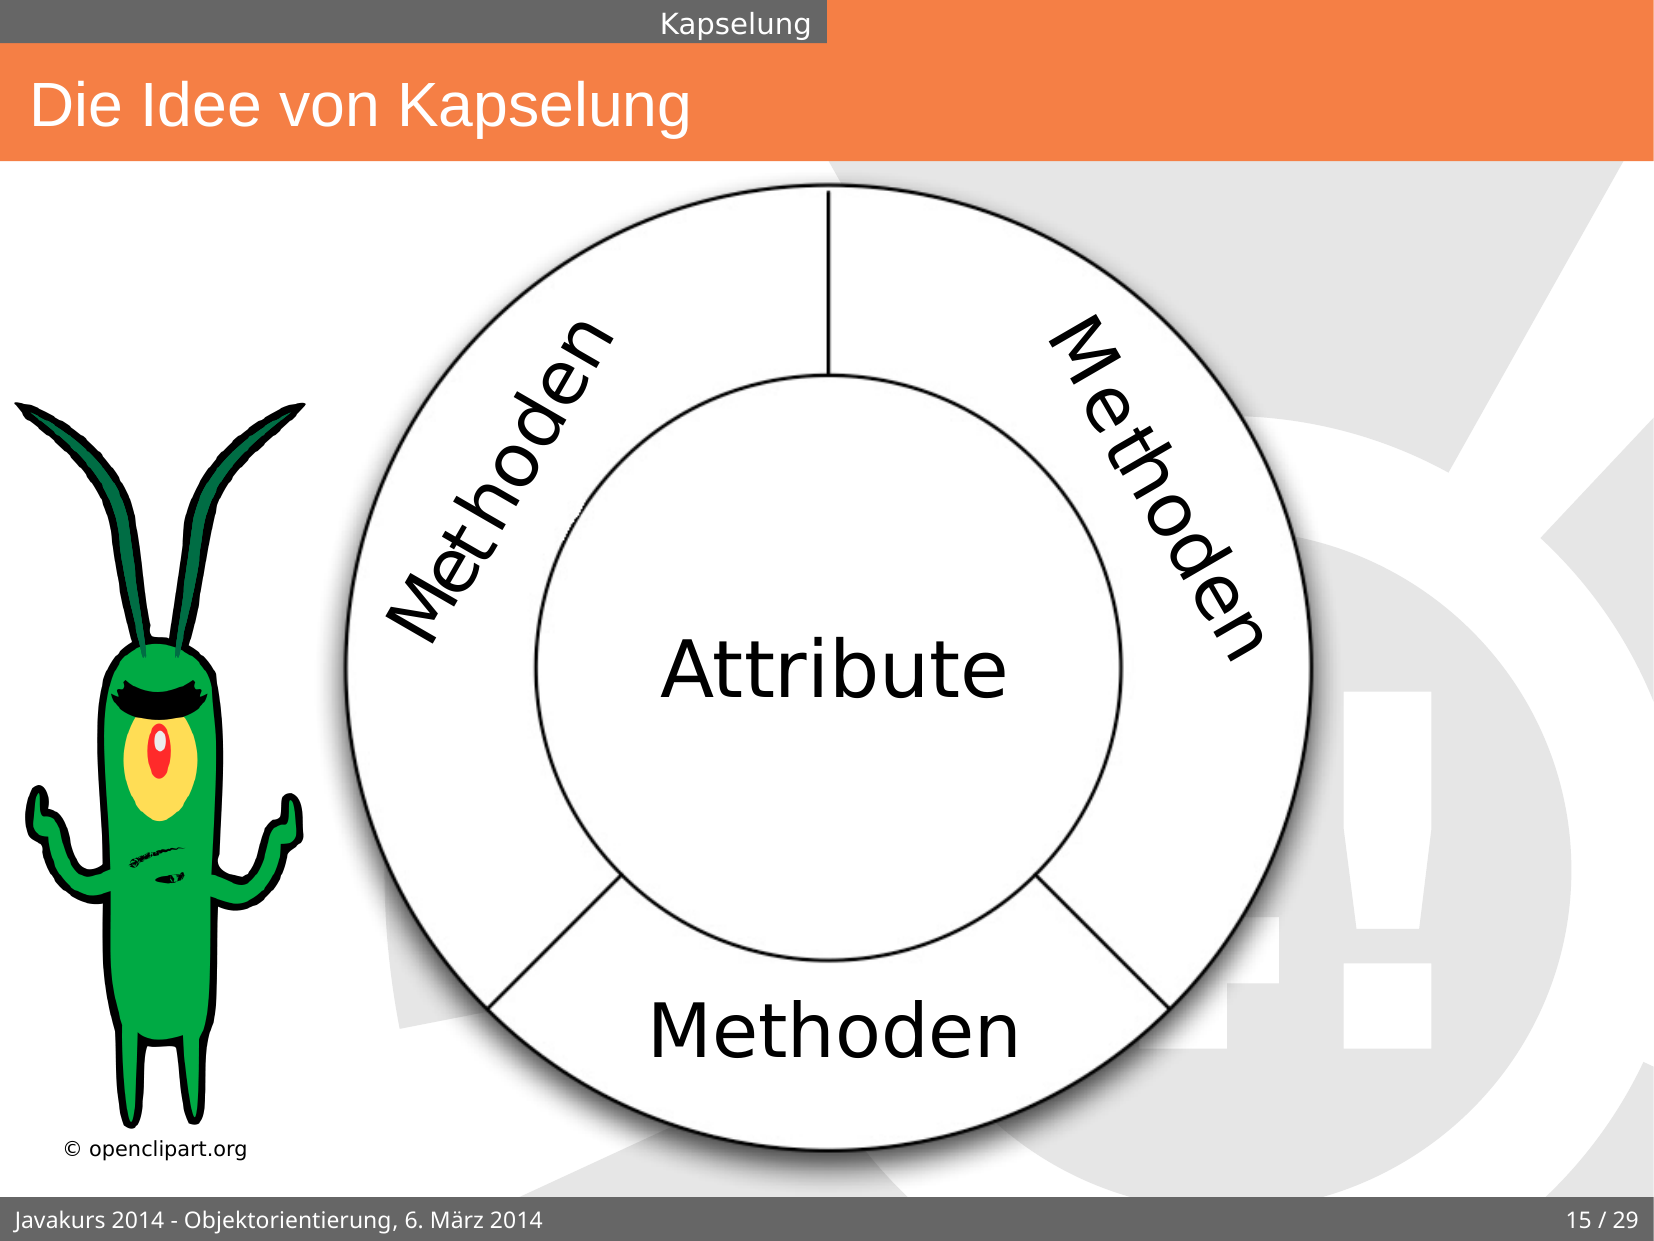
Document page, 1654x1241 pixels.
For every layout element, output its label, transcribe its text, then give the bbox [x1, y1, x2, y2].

title Die Idee von Kapselung [29, 67, 1595, 143]
text_box e [1171, 552, 1270, 636]
text_box d [486, 381, 586, 465]
text_box M [1030, 300, 1139, 401]
text_box e [509, 340, 609, 424]
text_box d [1147, 510, 1248, 595]
text_box n [532, 298, 633, 384]
text_box n [1194, 591, 1295, 677]
text_box e [1062, 364, 1162, 449]
text_box t [1085, 412, 1173, 482]
text_box e [426, 537, 497, 612]
text_box Attribute [660, 623, 1010, 717]
text_box o [1124, 471, 1223, 555]
picture [0, 158, 1350, 1204]
text_box Kapselung [29, 0, 827, 50]
text_box h [439, 462, 539, 546]
text_box o [462, 421, 562, 505]
text_box t [426, 509, 516, 579]
text_box M [426, 583, 474, 660]
text_box h [1100, 429, 1201, 515]
text_box © openclipart.org [47, 1130, 284, 1170]
text_box Methoden [647, 988, 1023, 1077]
